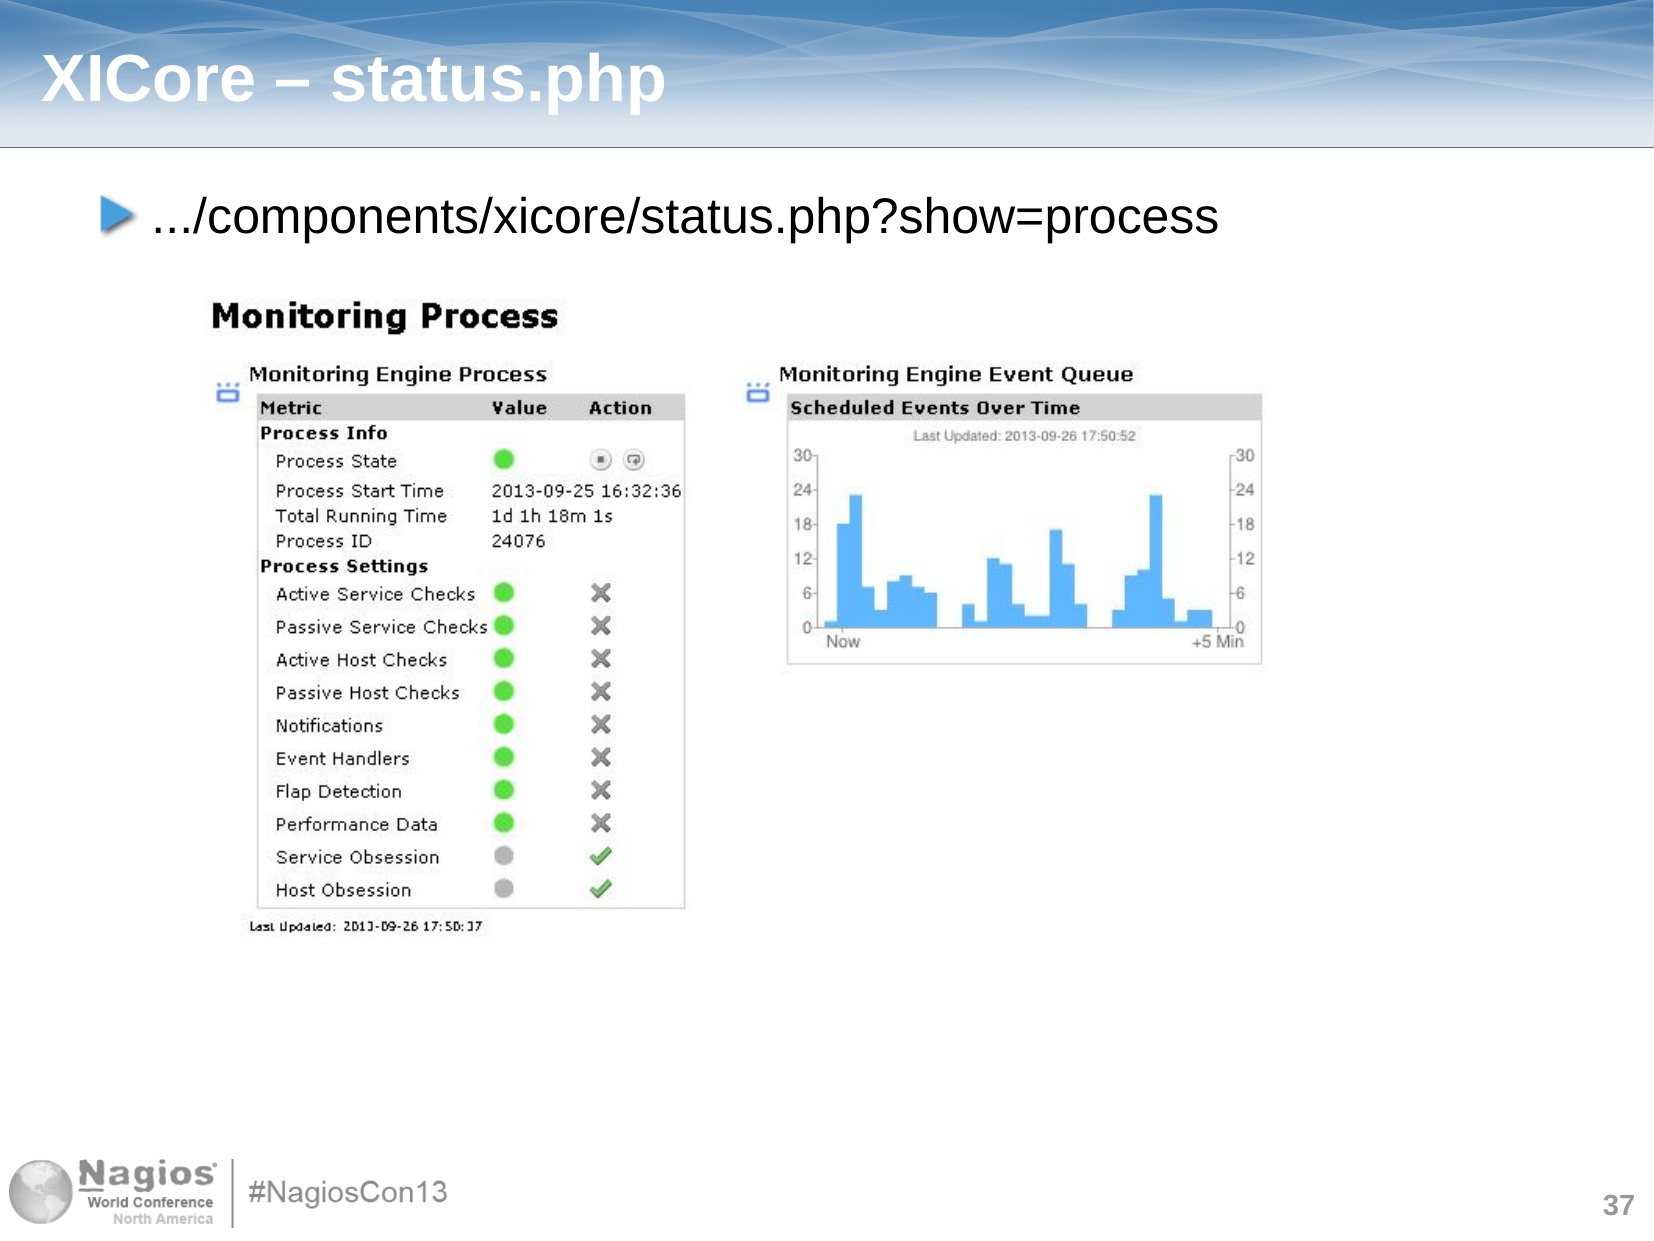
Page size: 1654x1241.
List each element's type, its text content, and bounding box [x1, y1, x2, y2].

picture [0, 0, 1654, 147]
list .../components/xicore/status.php?show=process [80, 188, 1569, 1007]
picture [204, 286, 1372, 975]
picture [9, 1159, 453, 1228]
title XICore – status.php [41, 29, 1248, 127]
